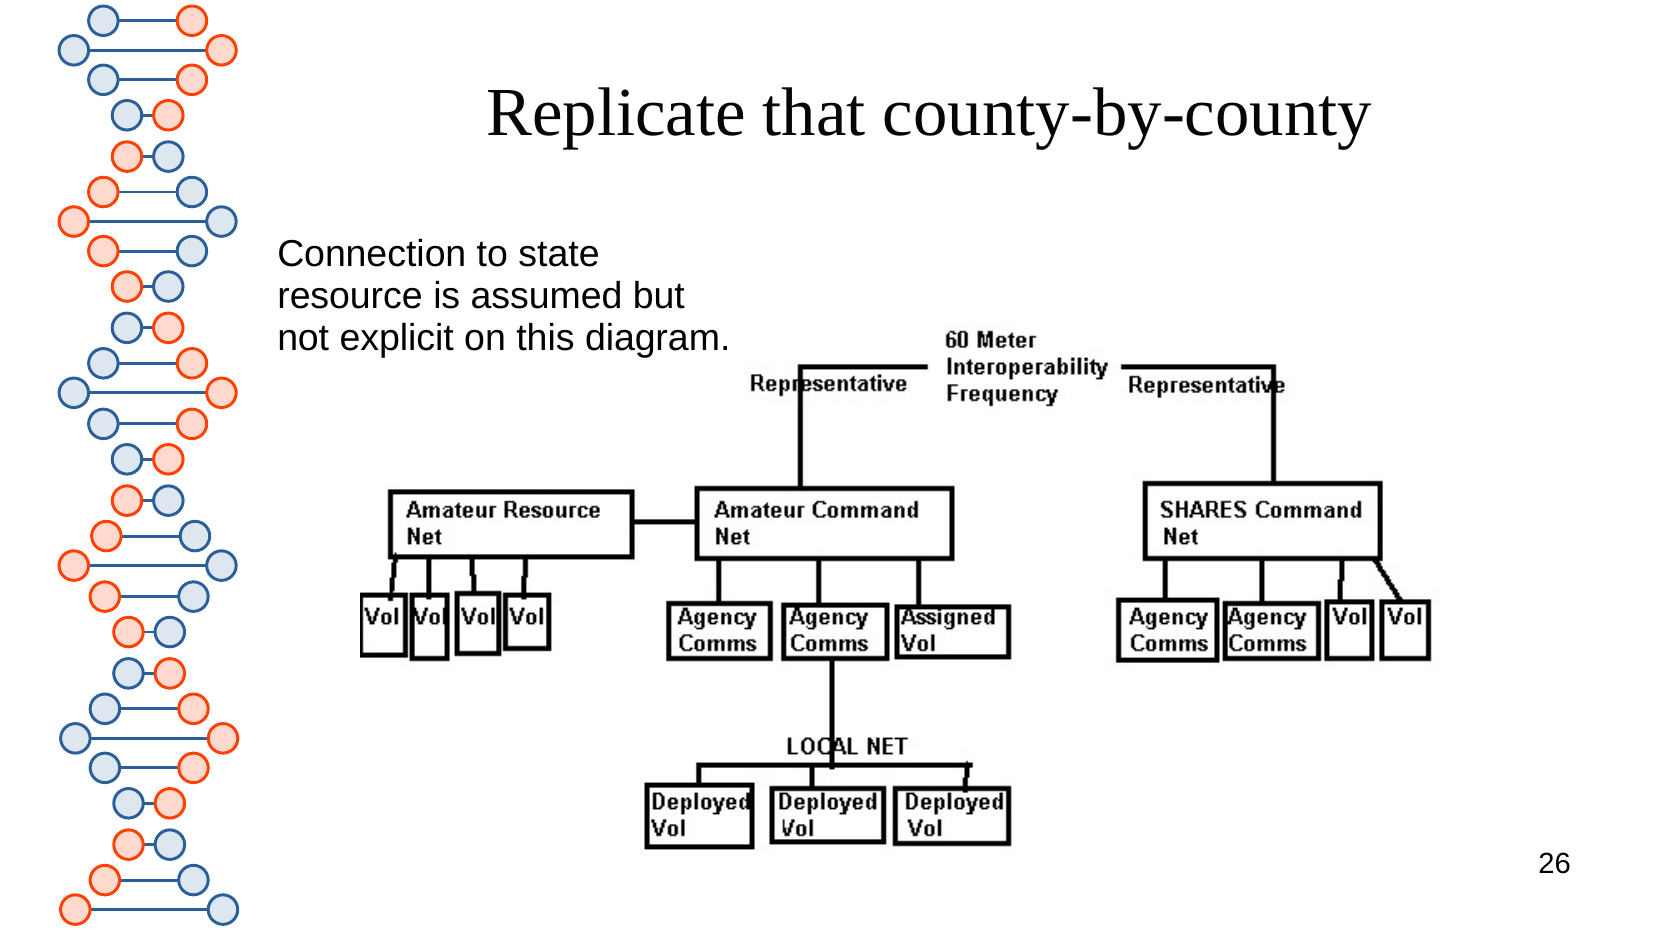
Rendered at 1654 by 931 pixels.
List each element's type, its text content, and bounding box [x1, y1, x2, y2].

text_box Connection to state resource is assumed but not explicit on this diagram. [262, 225, 751, 366]
picture [360, 323, 1463, 863]
title Replicate that county-by-county [265, 35, 1595, 189]
